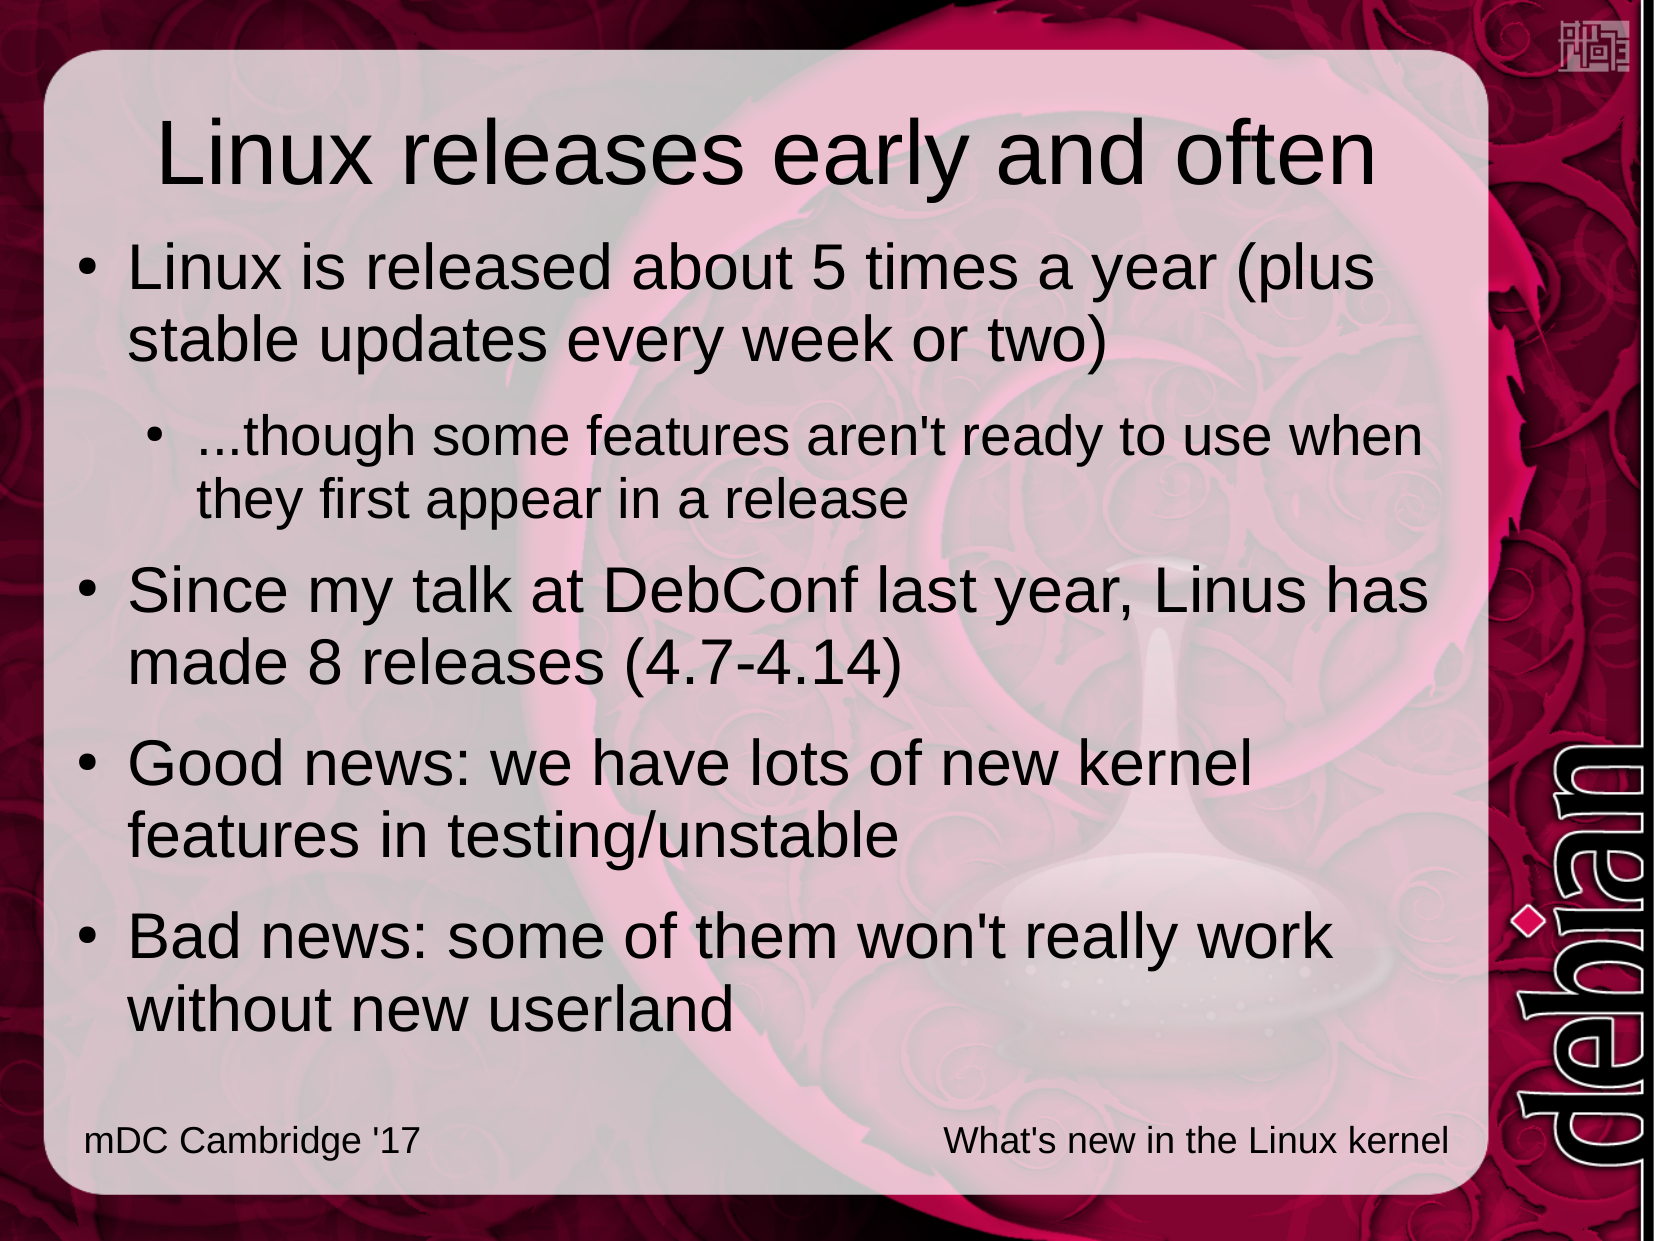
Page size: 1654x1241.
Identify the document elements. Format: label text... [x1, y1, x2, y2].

picture [0, 0, 1654, 1241]
list Linux is released about 5 times a year (plus stable updates every week or two) ...though some features aren't ready to use when they first appear in a release Since my talk at DebConf last year, Linus has made 8 releases (4.7-4.14) Good news: we have lots of new kernel features in testing/unstable Bad news: some of them won't really work without new userland [59, 231, 1477, 1050]
title Linux releases early and often [59, 49, 1477, 231]
